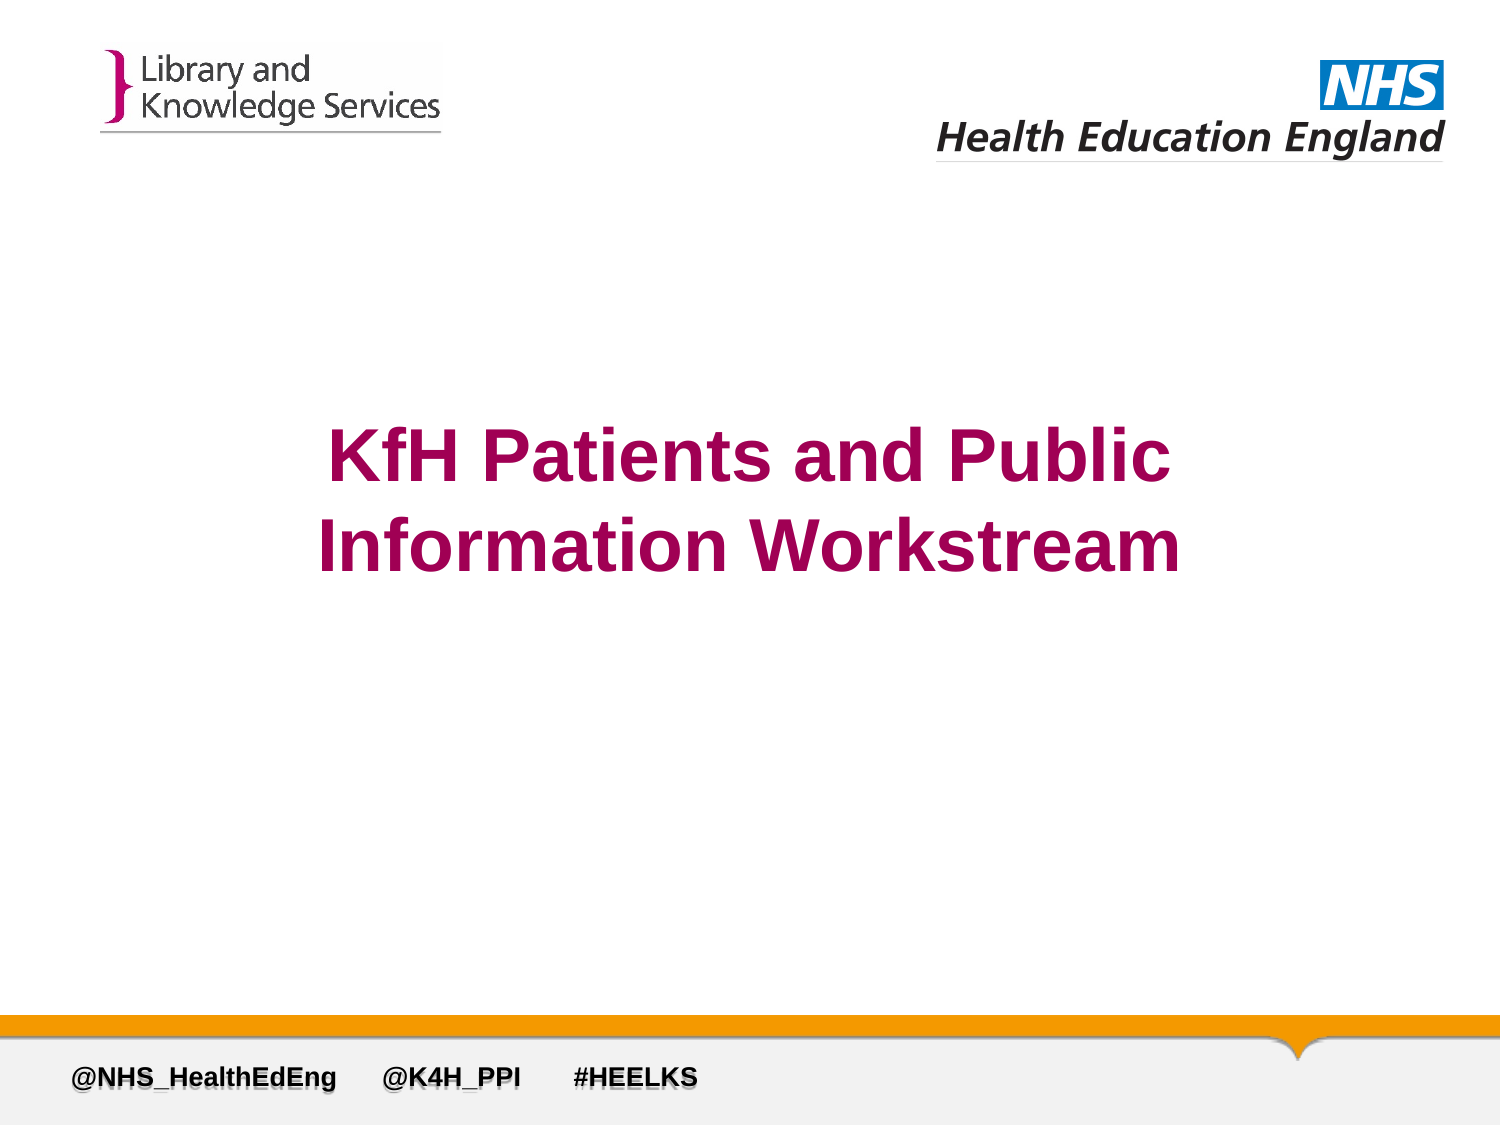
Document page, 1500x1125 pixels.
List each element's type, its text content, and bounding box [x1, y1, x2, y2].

picture [100, 42, 443, 131]
title KfH Patients and Public Information Workstream [103, 398, 1397, 616]
text_box @NHS_HealthEdEng @K4H_PPI #HEELKS [55, 1052, 932, 1113]
